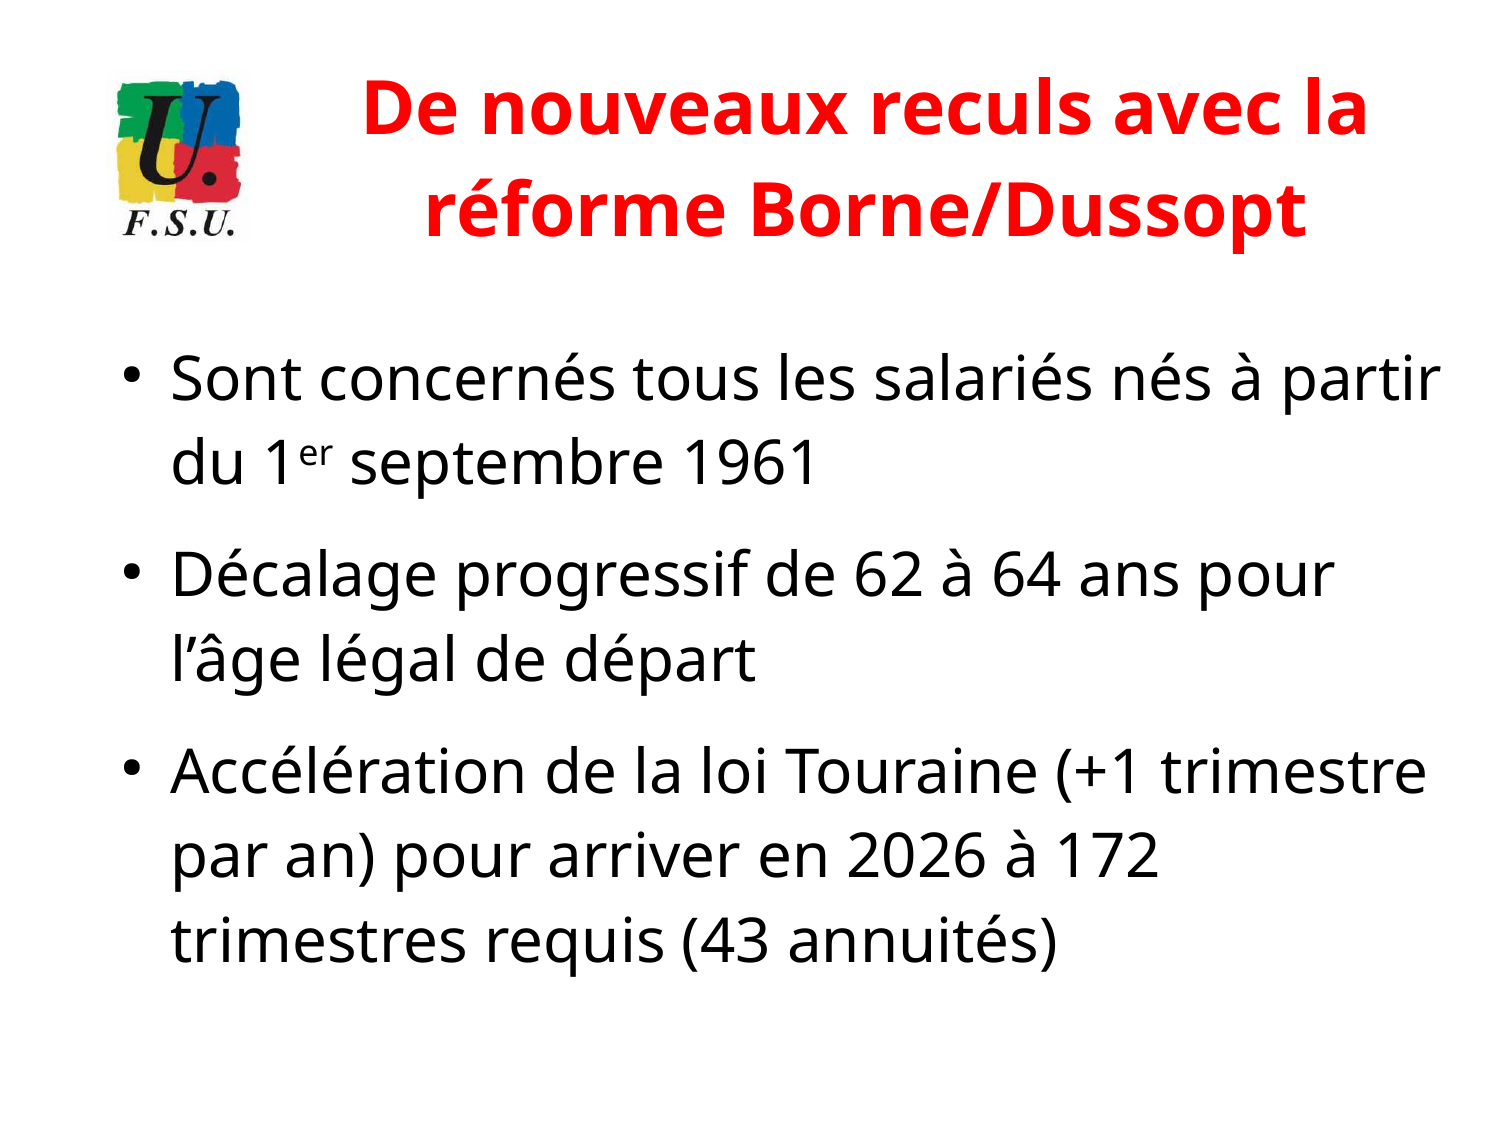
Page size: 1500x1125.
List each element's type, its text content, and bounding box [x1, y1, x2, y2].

picture [106, 70, 250, 242]
list Sont concernés tous les salariés nés à partir du 1er septembre 1961 Décalage progressif de 62 à 64 ans pour l’âge légal de départ Accélération de la loi Touraine (+1 trimestre par an) pour arriver en 2026 à 172 trimestres requis (43 annuités) [104, 334, 1455, 987]
title De nouveaux reculs avec la réforme Borne/Dussopt [289, 51, 1443, 262]
